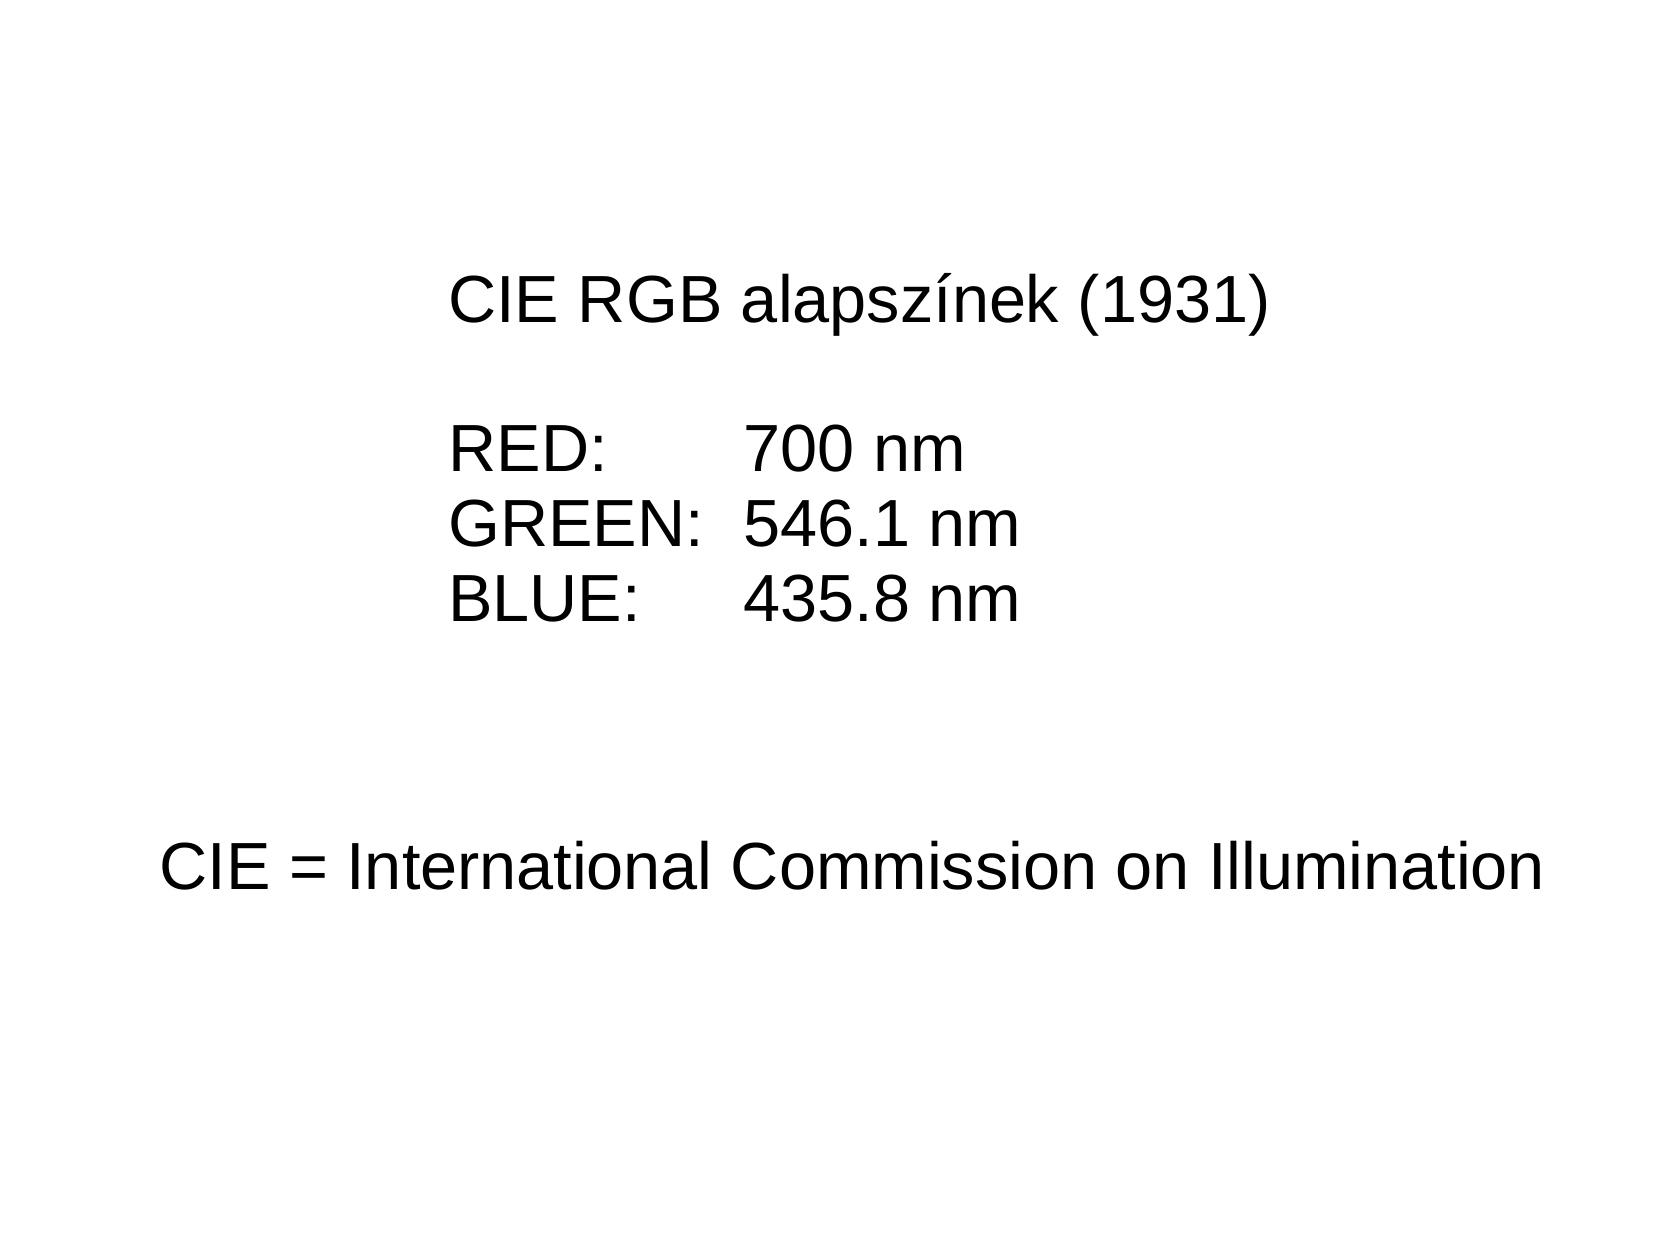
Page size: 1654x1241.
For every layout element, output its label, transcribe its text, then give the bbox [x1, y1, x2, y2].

text_box CIE RGB alapszínek (1931) RED: 700 nm GREEN: 546.1 nm BLUE: 435.8 nm [433, 254, 1287, 644]
text_box CIE = International Commission on Illumination [121, 821, 1561, 912]
